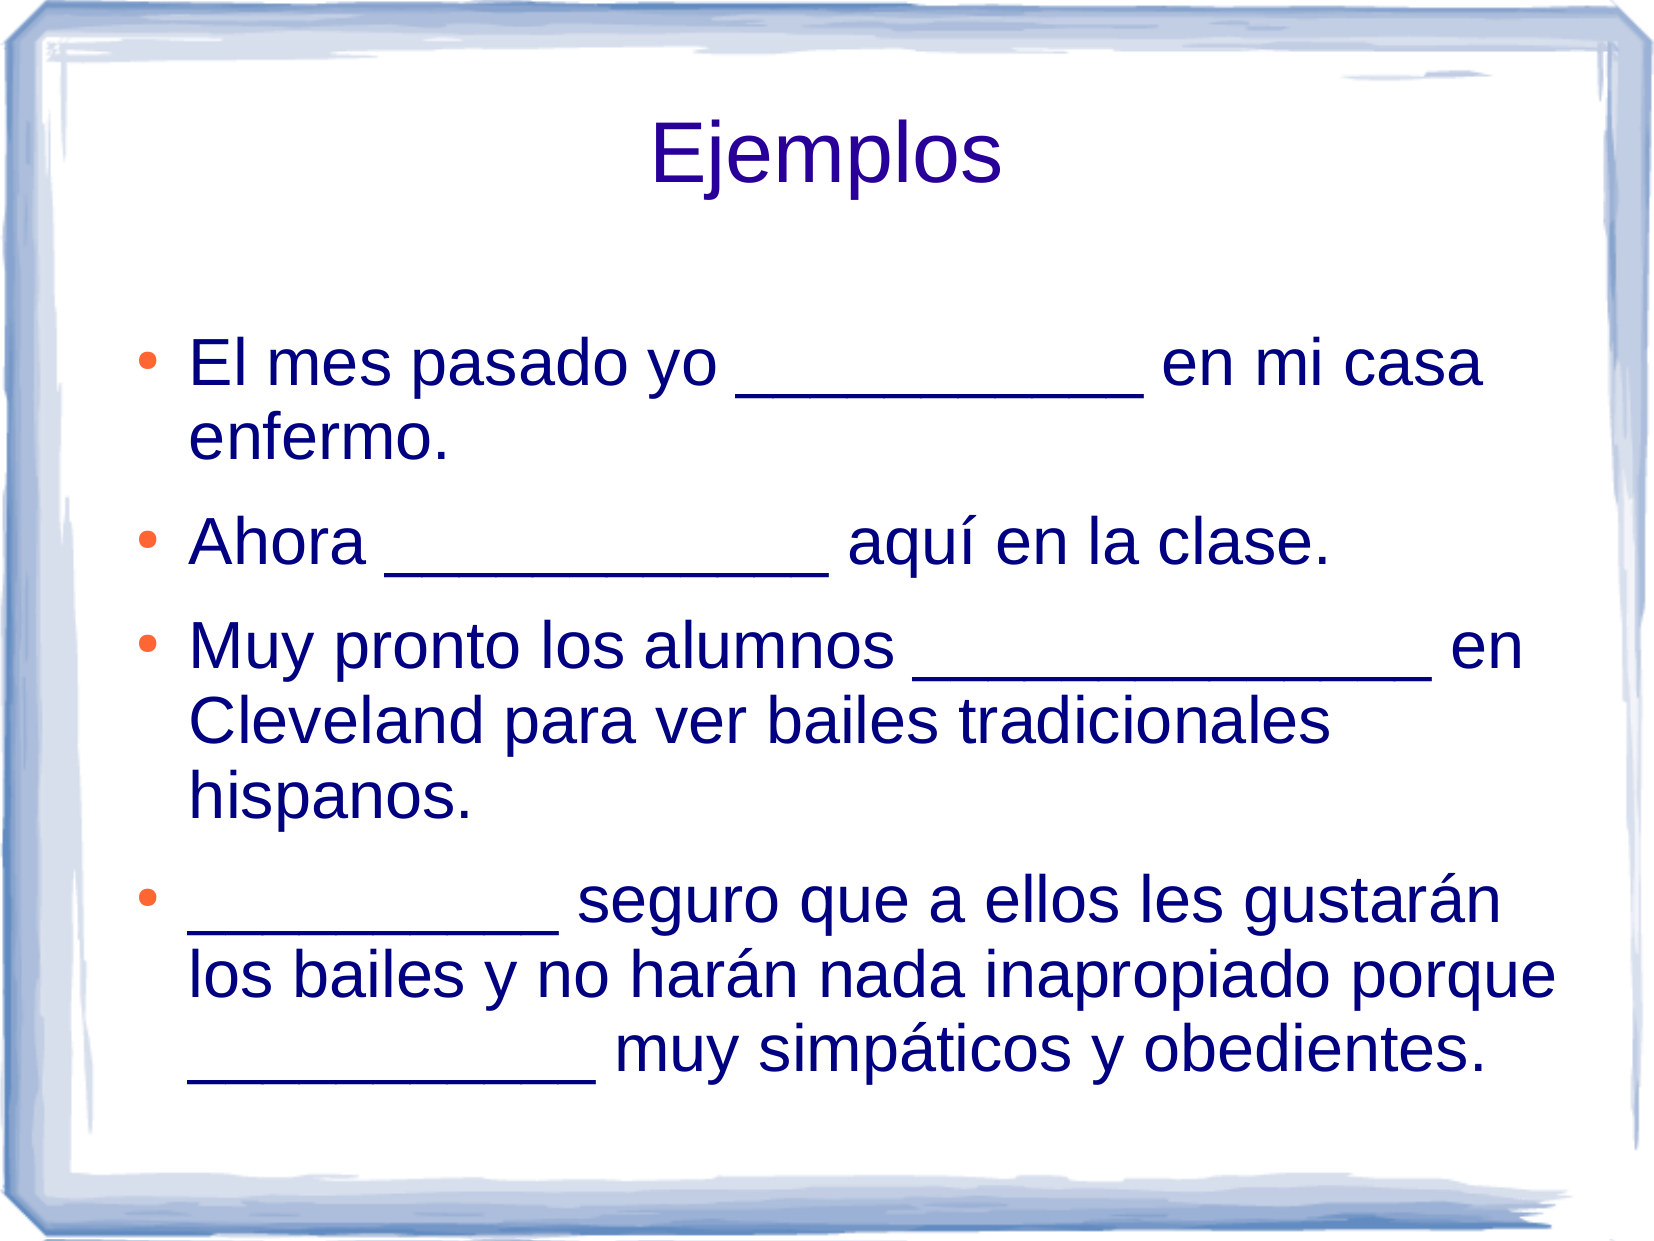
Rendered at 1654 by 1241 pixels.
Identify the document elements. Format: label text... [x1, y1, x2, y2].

picture [0, 0, 1654, 1241]
title Ejemplos [82, 49, 1571, 257]
list El mes pasado yo ___________ en mi casa enfermo. Ahora ____________ aquí en la clase. Muy pronto los alumnos ______________ en Cleveland para ver bailes tradicionales hispanos. __________ seguro que a ellos les gustarán los bailes y no harán nada inapropiado porque ___________ muy simpáticos y obedientes. [118, 324, 1571, 1087]
